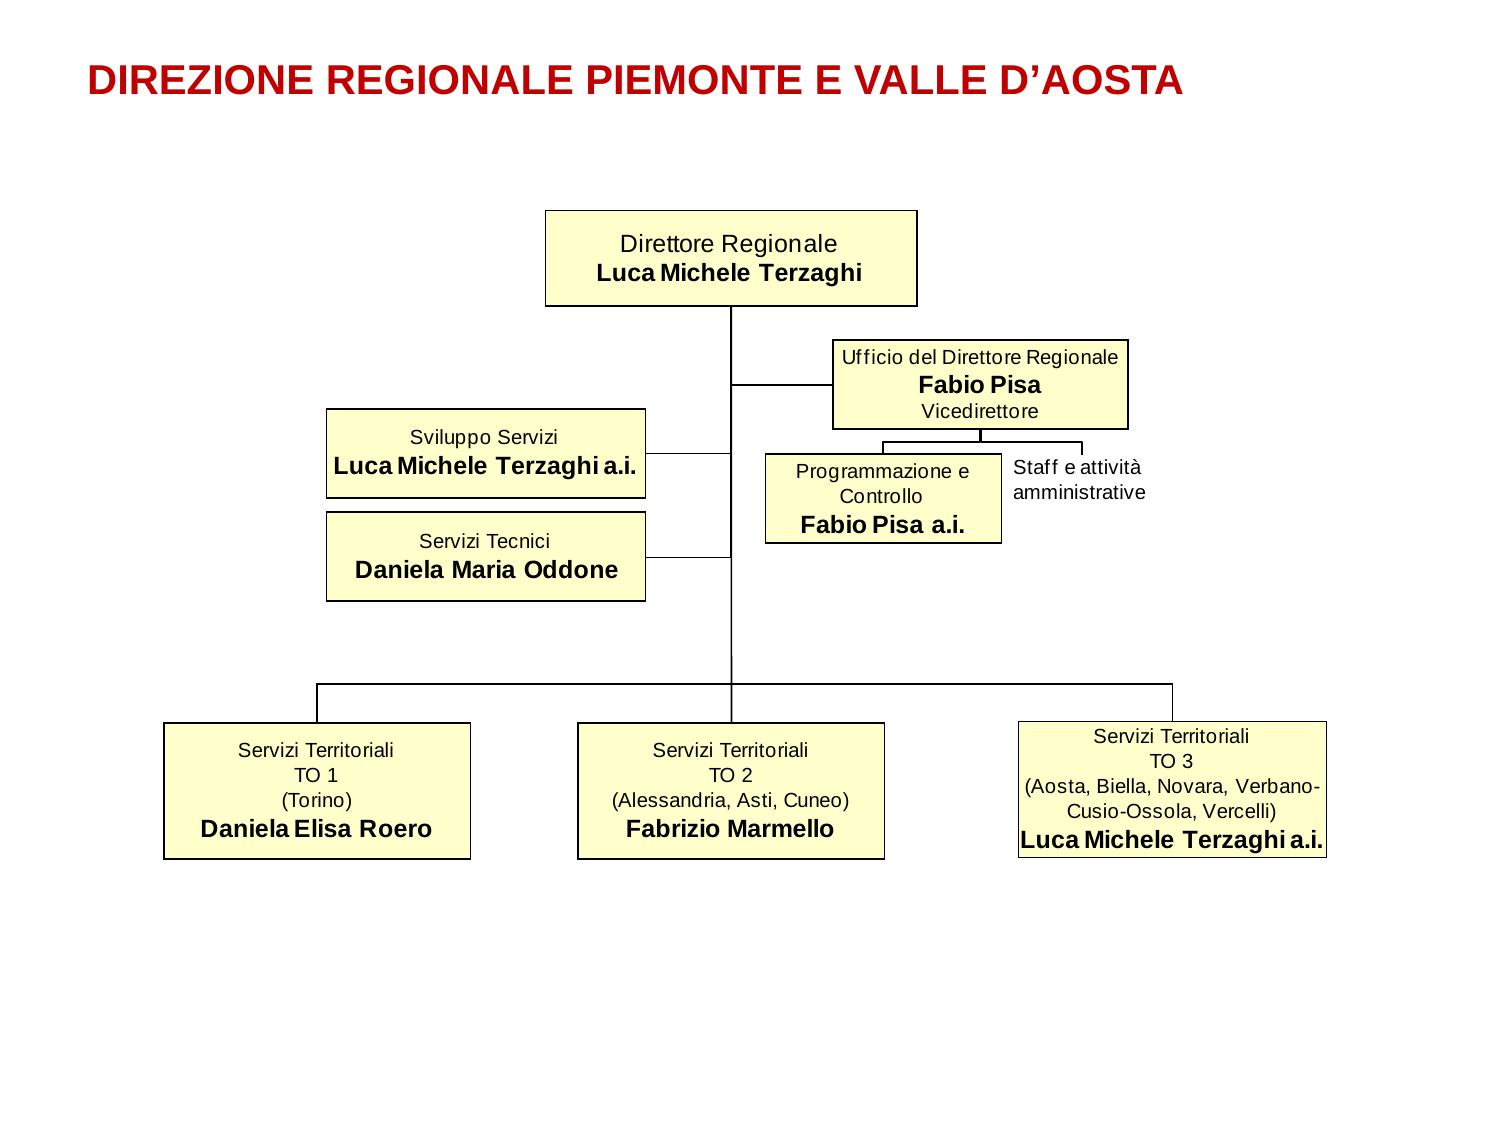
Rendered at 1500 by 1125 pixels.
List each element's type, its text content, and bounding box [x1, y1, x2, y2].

picture [161, 208, 1339, 860]
title DIREZIONE REGIONALE PIEMONTE E VALLE D’AOSTA [72, 45, 1462, 128]
